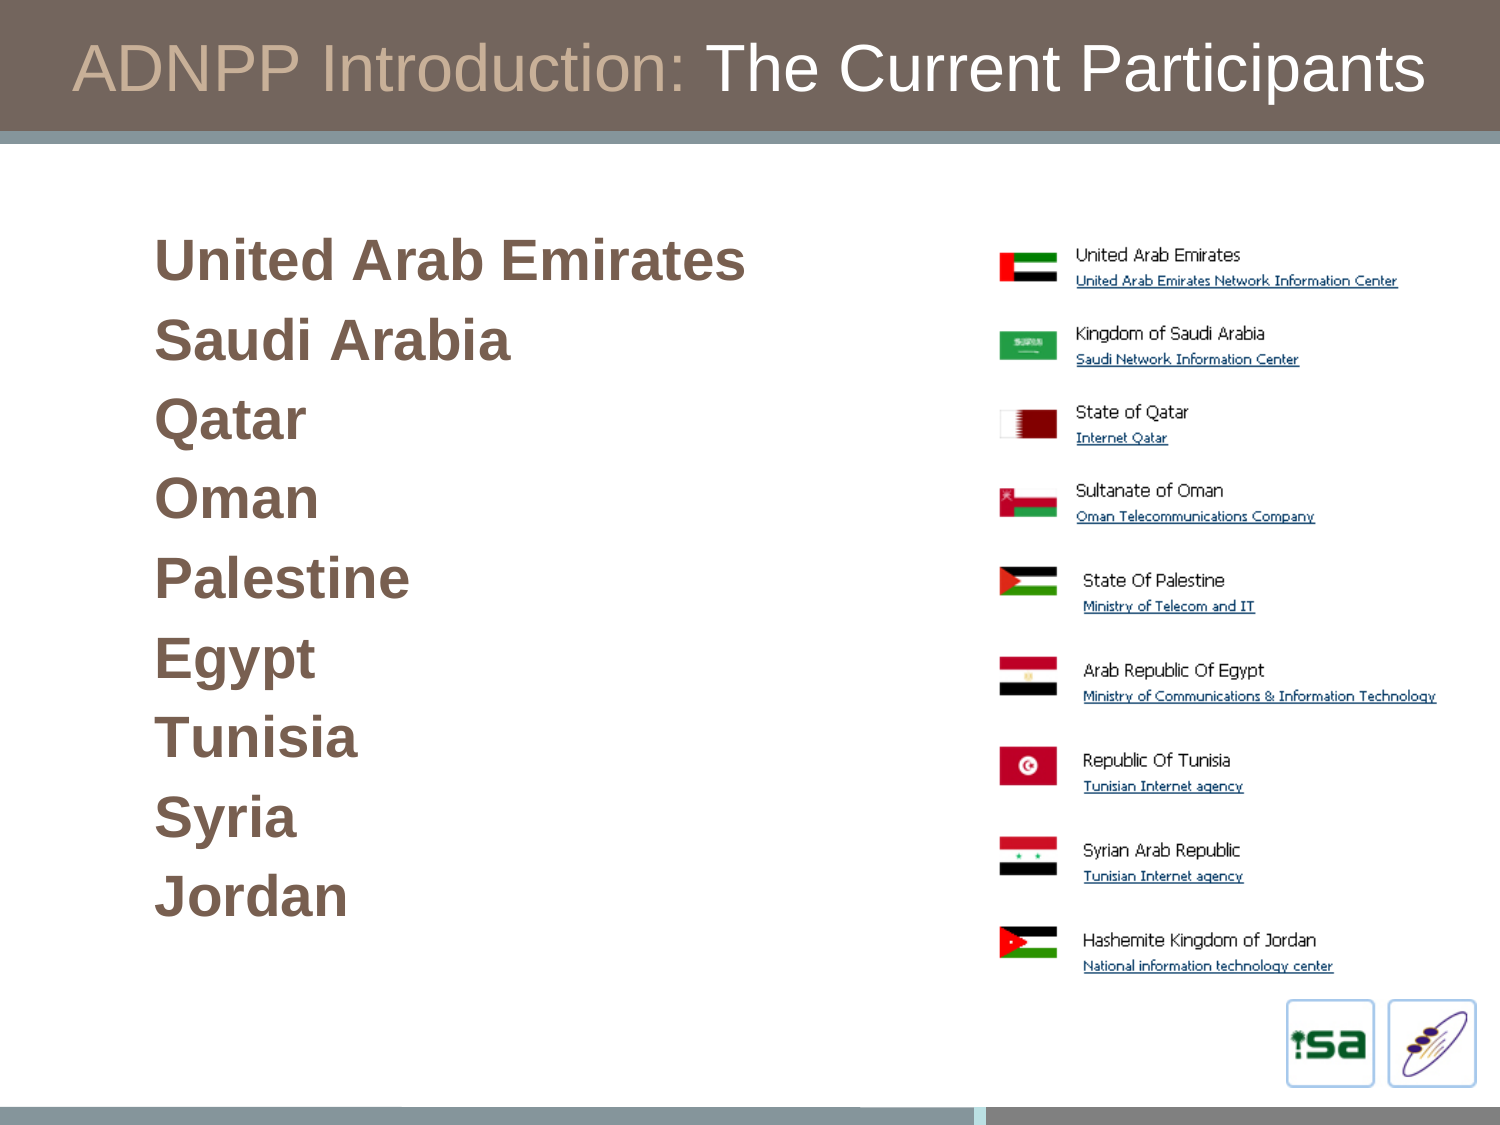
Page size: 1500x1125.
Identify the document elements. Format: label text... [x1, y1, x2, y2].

list United Arab Emirates Saudi Arabia Qatar Oman Palestine Egypt Tunisia Syria Jordan [64, 219, 833, 1000]
picture [1286, 999, 1477, 1088]
text_box ADNPP Introduction: The Current Participants [0, 0, 1500, 131]
picture [990, 243, 1447, 981]
